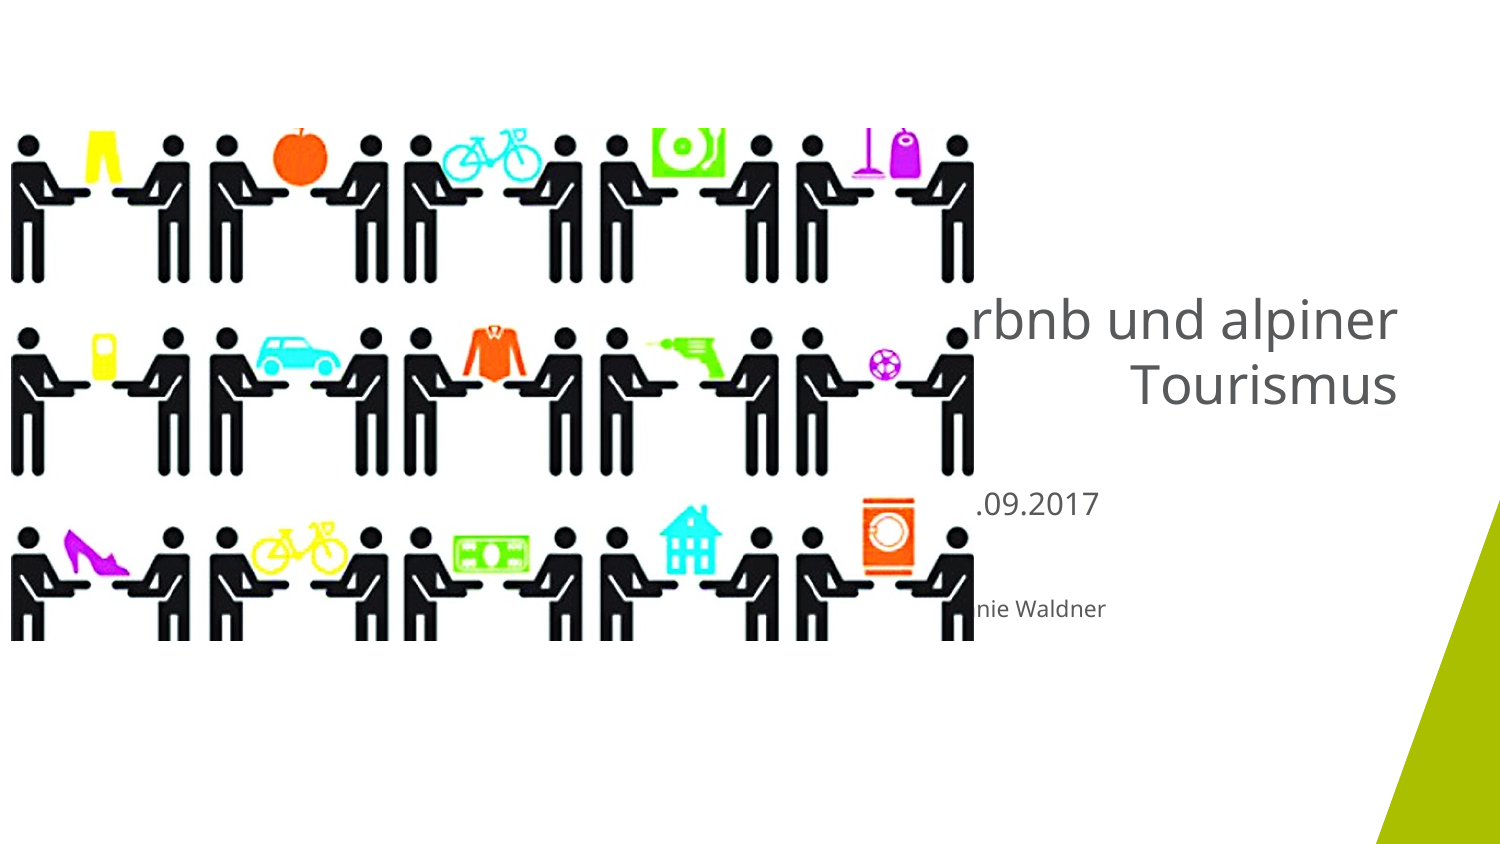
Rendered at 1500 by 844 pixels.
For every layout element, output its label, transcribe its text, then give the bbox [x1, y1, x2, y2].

text_box [705, 0, 1500, 844]
text_box Airbnb und alpiner Tourismus [974, 276, 1414, 424]
text_box 30.09.2017 [974, 484, 1402, 535]
text_box Stefanie Waldner [921, 594, 1402, 688]
picture [11, 128, 974, 641]
